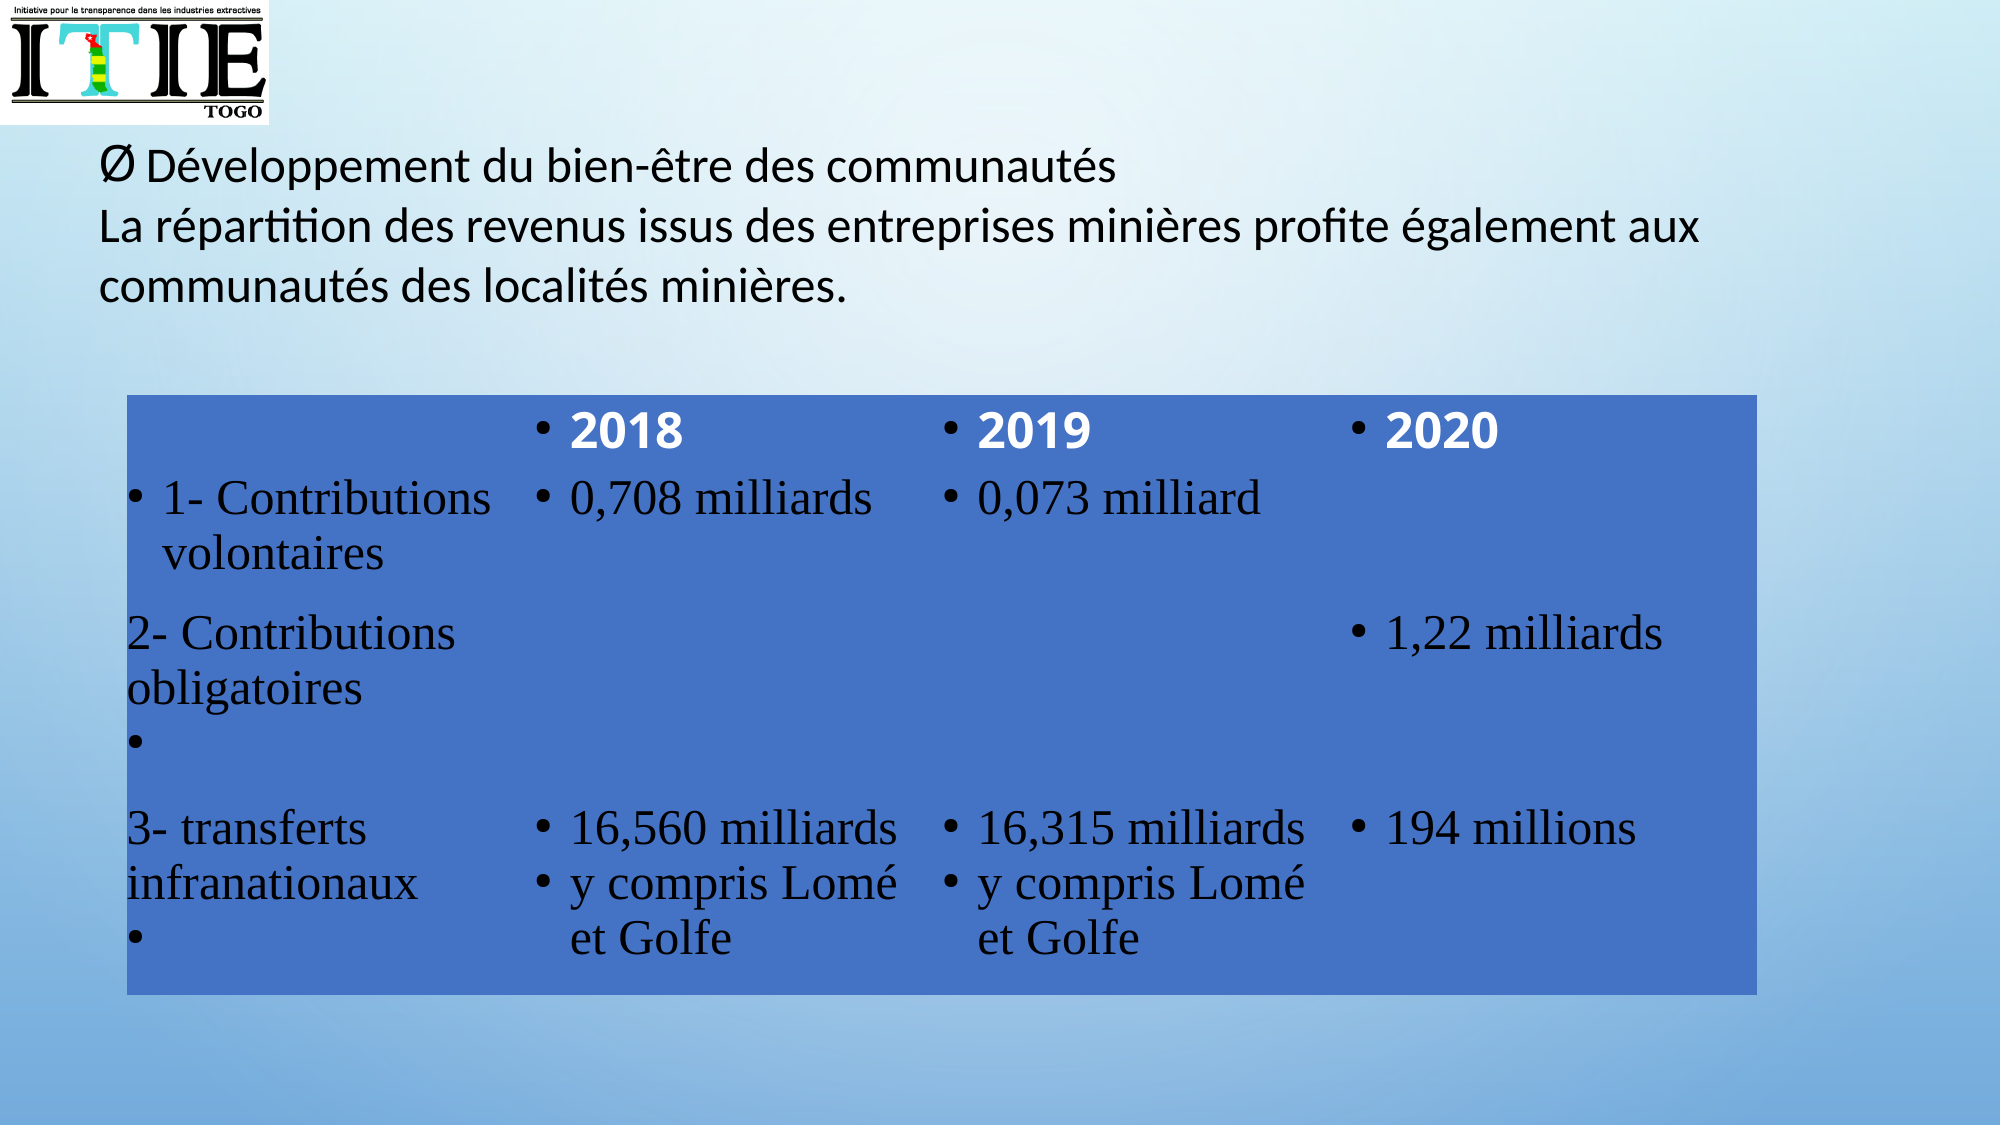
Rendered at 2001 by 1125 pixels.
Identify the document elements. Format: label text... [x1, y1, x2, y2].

table_cell 194 millions [1350, 800, 1757, 995]
table_header 2020 [1350, 395, 1757, 470]
table_cell [1350, 470, 1757, 605]
table_header 2019 [942, 395, 1350, 470]
picture [0, 0, 269, 126]
table_cell [942, 605, 1350, 800]
table_header 2018 [534, 395, 942, 470]
table_cell 0,073 milliard [942, 470, 1350, 605]
table_cell 16,560 milliards y compris Lomé et Golfe [534, 800, 942, 995]
text_box Développement du bien-être des communautés La répartition des revenus issus des entreprises minières profite également aux communautés des localités minières. [83, 125, 1869, 383]
table_cell 1,22 milliards [1350, 605, 1757, 800]
table_header [127, 395, 534, 470]
table_cell 2- Contributions obligatoires [127, 605, 534, 800]
table_cell 16,315 milliards y compris Lomé et Golfe [942, 800, 1350, 995]
table_cell 0,708 milliards [534, 470, 942, 605]
table_cell [534, 605, 942, 800]
table_cell 3- transferts infranationaux [127, 800, 534, 995]
table_cell 1- Contributions volontaires [127, 470, 534, 605]
